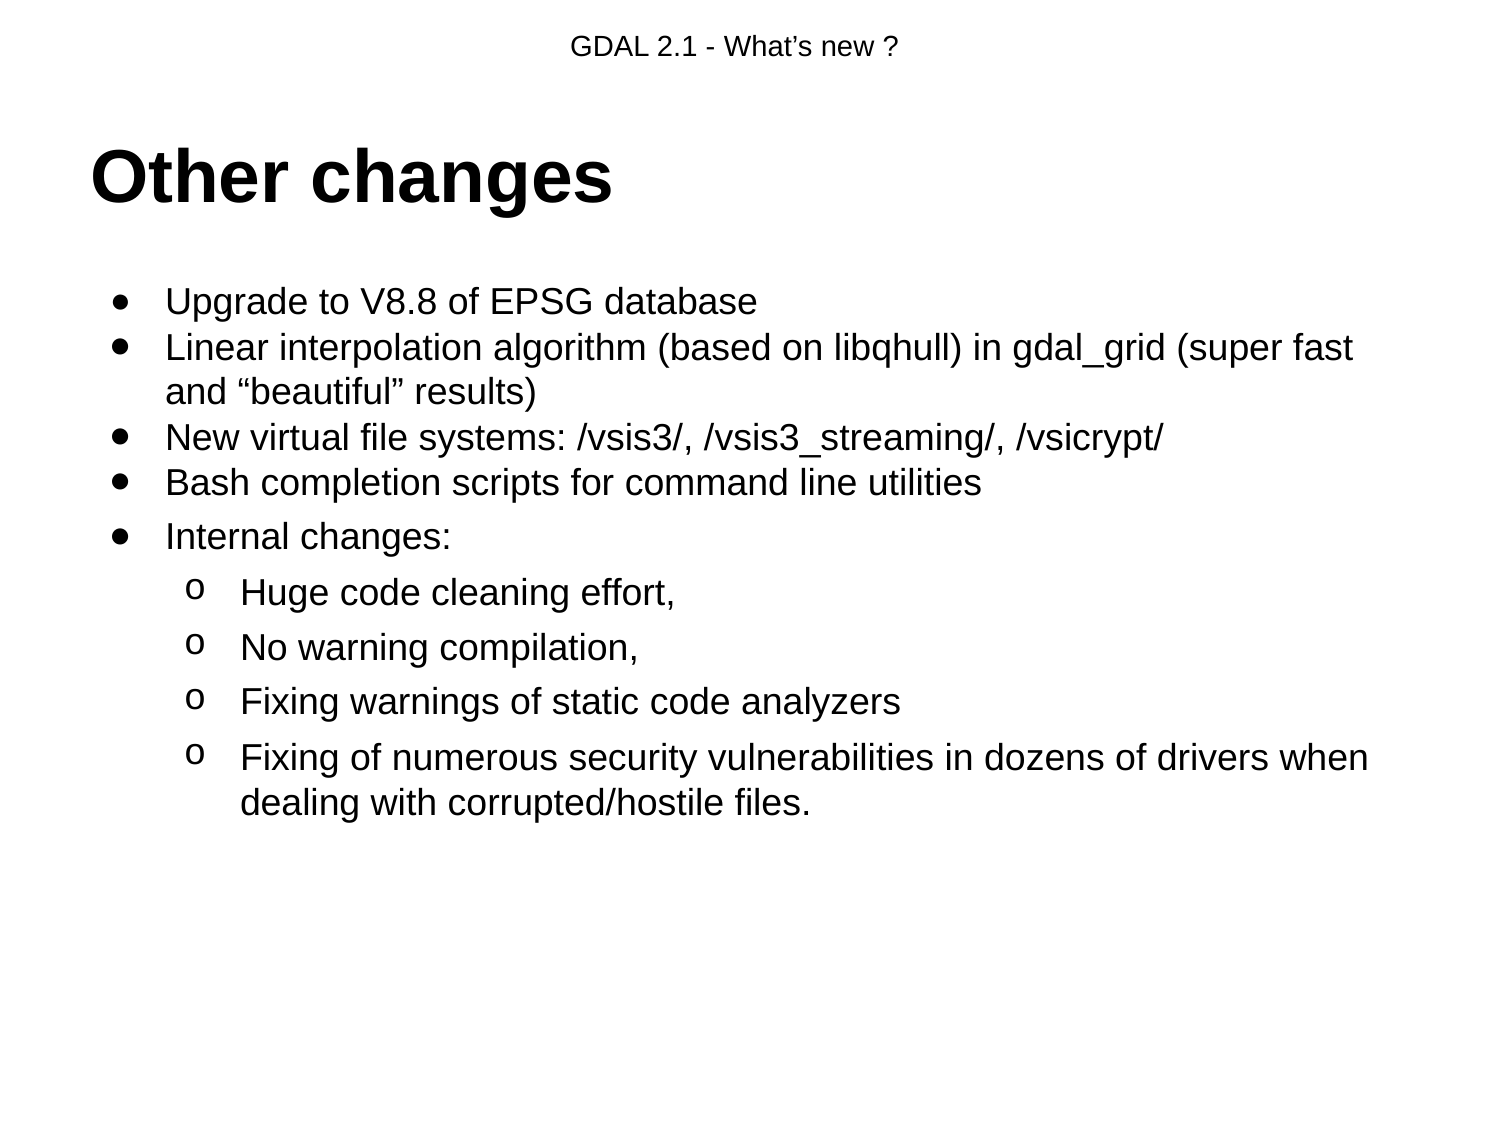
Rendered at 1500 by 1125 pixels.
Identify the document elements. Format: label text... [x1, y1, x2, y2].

list Upgrade to V8.8 of EPSG database Linear interpolation algorithm (based on libqhull) in gdal_grid (super fast and “beautiful” results) New virtual file systems: /vsis3/, /vsis3_streaming/, /vsicrypt/ Bash completion scripts for command line utilities Internal changes: Huge code cleaning effort, No warning compilation, Fixing warnings of static code analyzers Fixing of numerous security vulnerabilities in dozens of drivers when dealing with corrupted/hostile files. [75, 262, 1425, 1078]
title Other changes [75, 45, 1425, 233]
